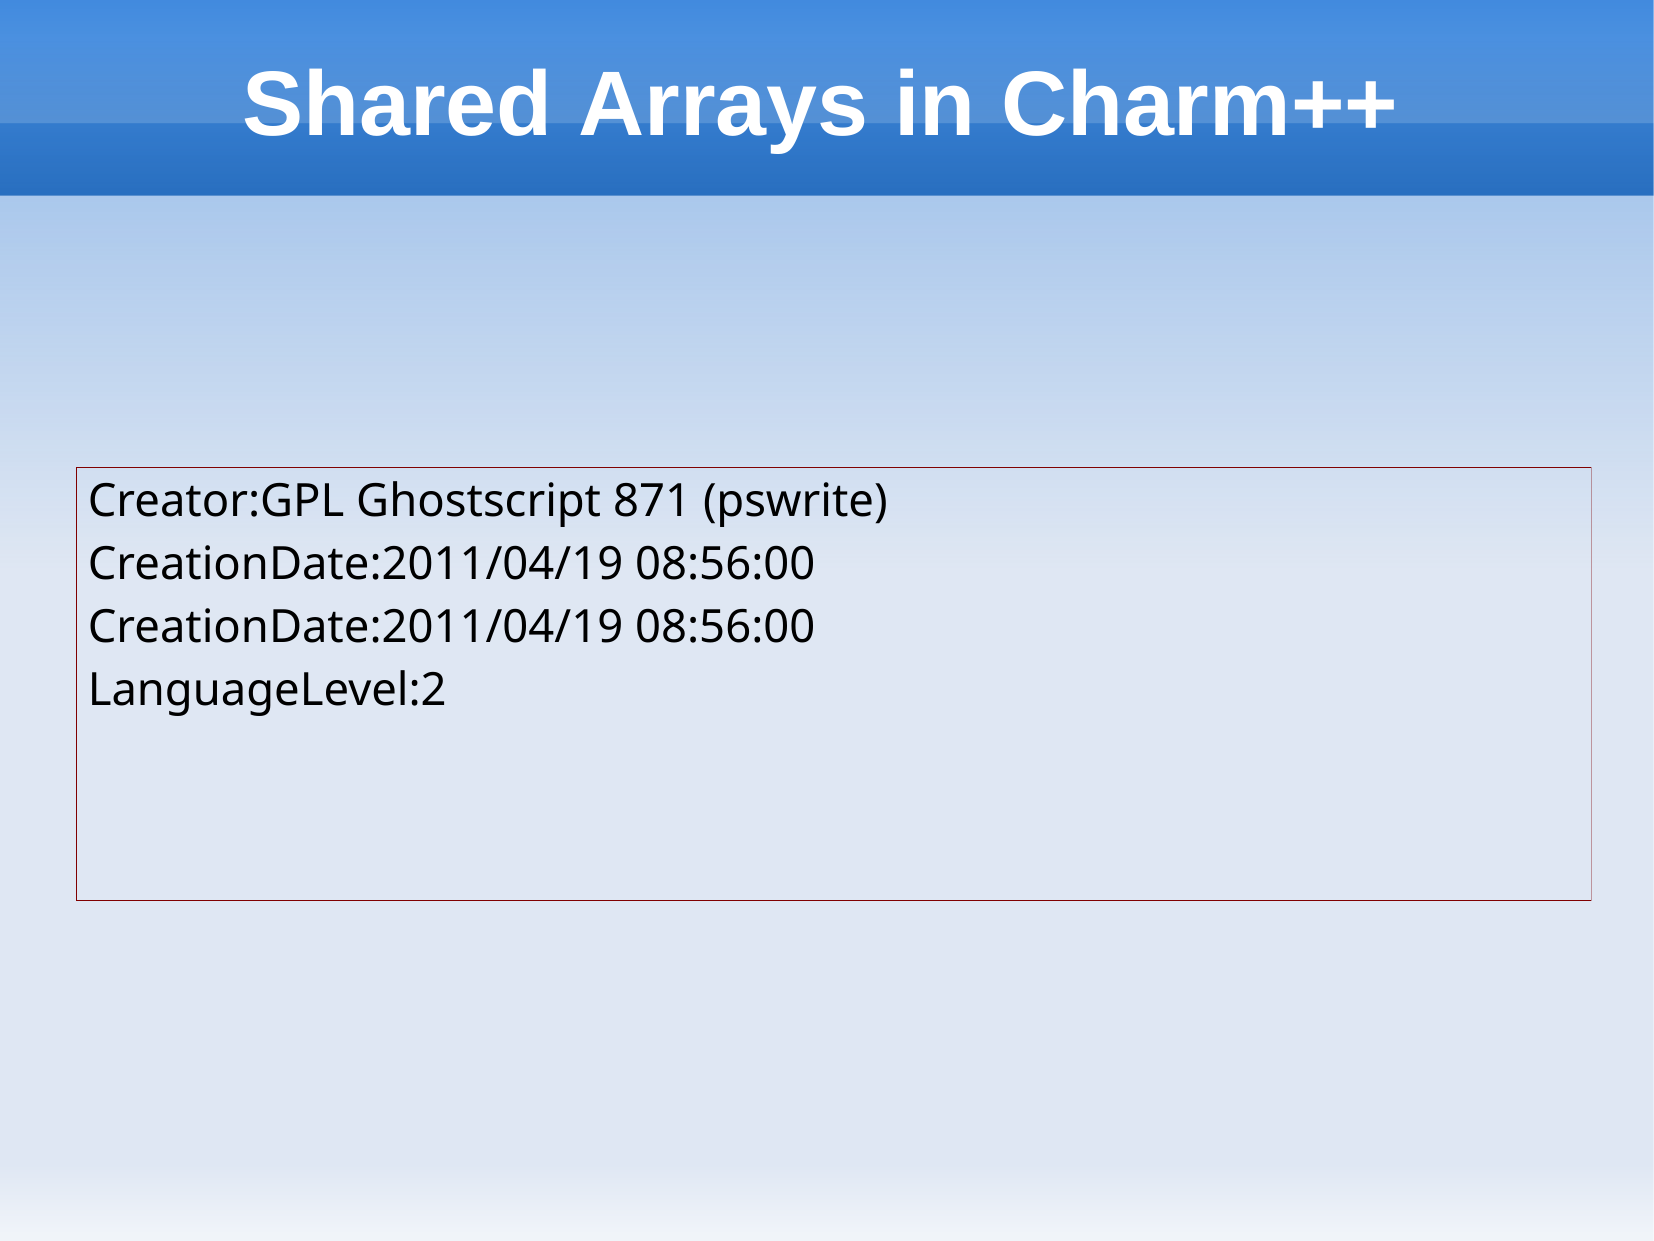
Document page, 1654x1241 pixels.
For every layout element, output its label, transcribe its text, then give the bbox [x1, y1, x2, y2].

picture [0, 0, 1654, 1241]
title Shared Arrays in Charm++ [76, 7, 1565, 200]
